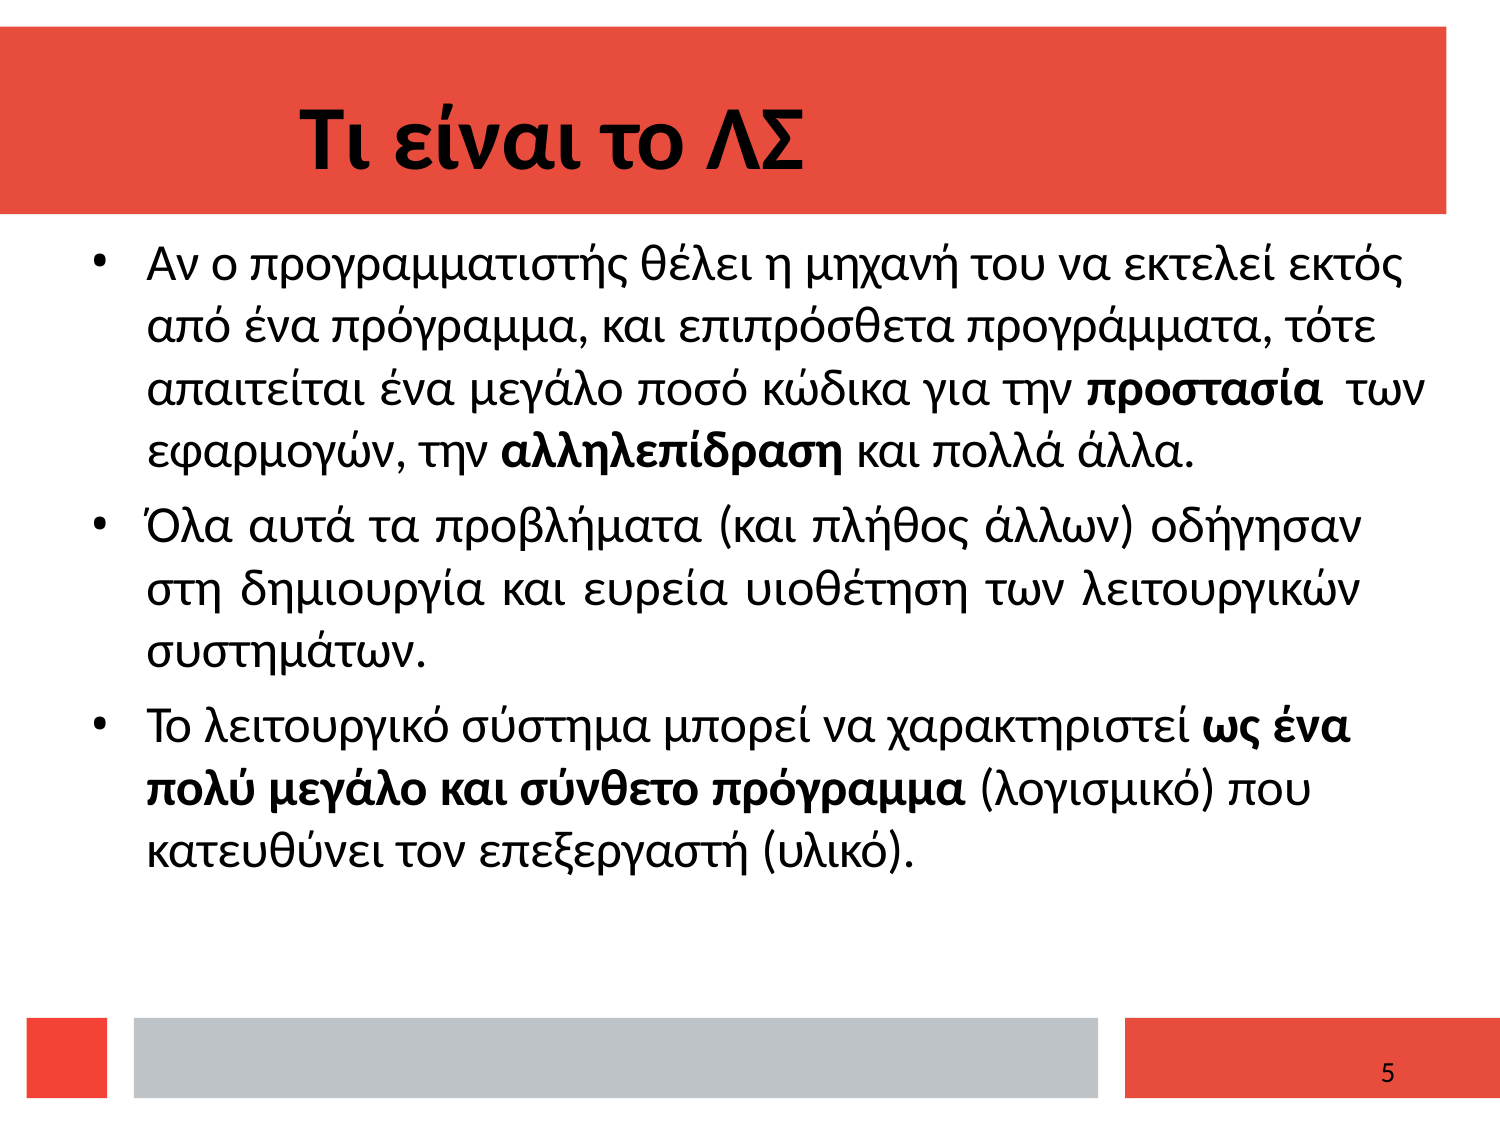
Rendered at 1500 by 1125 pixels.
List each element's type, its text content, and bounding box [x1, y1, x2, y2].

title Τι είναι το ΛΣ [297, 75, 1203, 204]
text_box Αν ο προγραμματιστής θέλει η μηχανή του να εκτελεί εκτός από ένα πρόγραμμα, και επιπρόσθετα προγράμματα, τότε απαιτείται ένα μεγάλο ποσό κώδικα για την προστασία των εφαρμογών, την αλληλεπίδραση και πολλά άλλα. Όλα αυτά τα προβλήματα (και πλήθος άλλων) οδήγησαν στη δημιουργία και ευρεία υιοθέτηση των λειτουργικών συστημάτων. Το λειτουργικό σύστημα μπορεί να χαρακτηριστεί ως ένα πολύ μεγάλο και σύνθετο πρόγραμμα (λογισμικό) που κατευθύνει τον επεξεργαστή (υλικό). [87, 204, 1441, 879]
slide_number <αριθμός> [1374, 1058, 1417, 1125]
